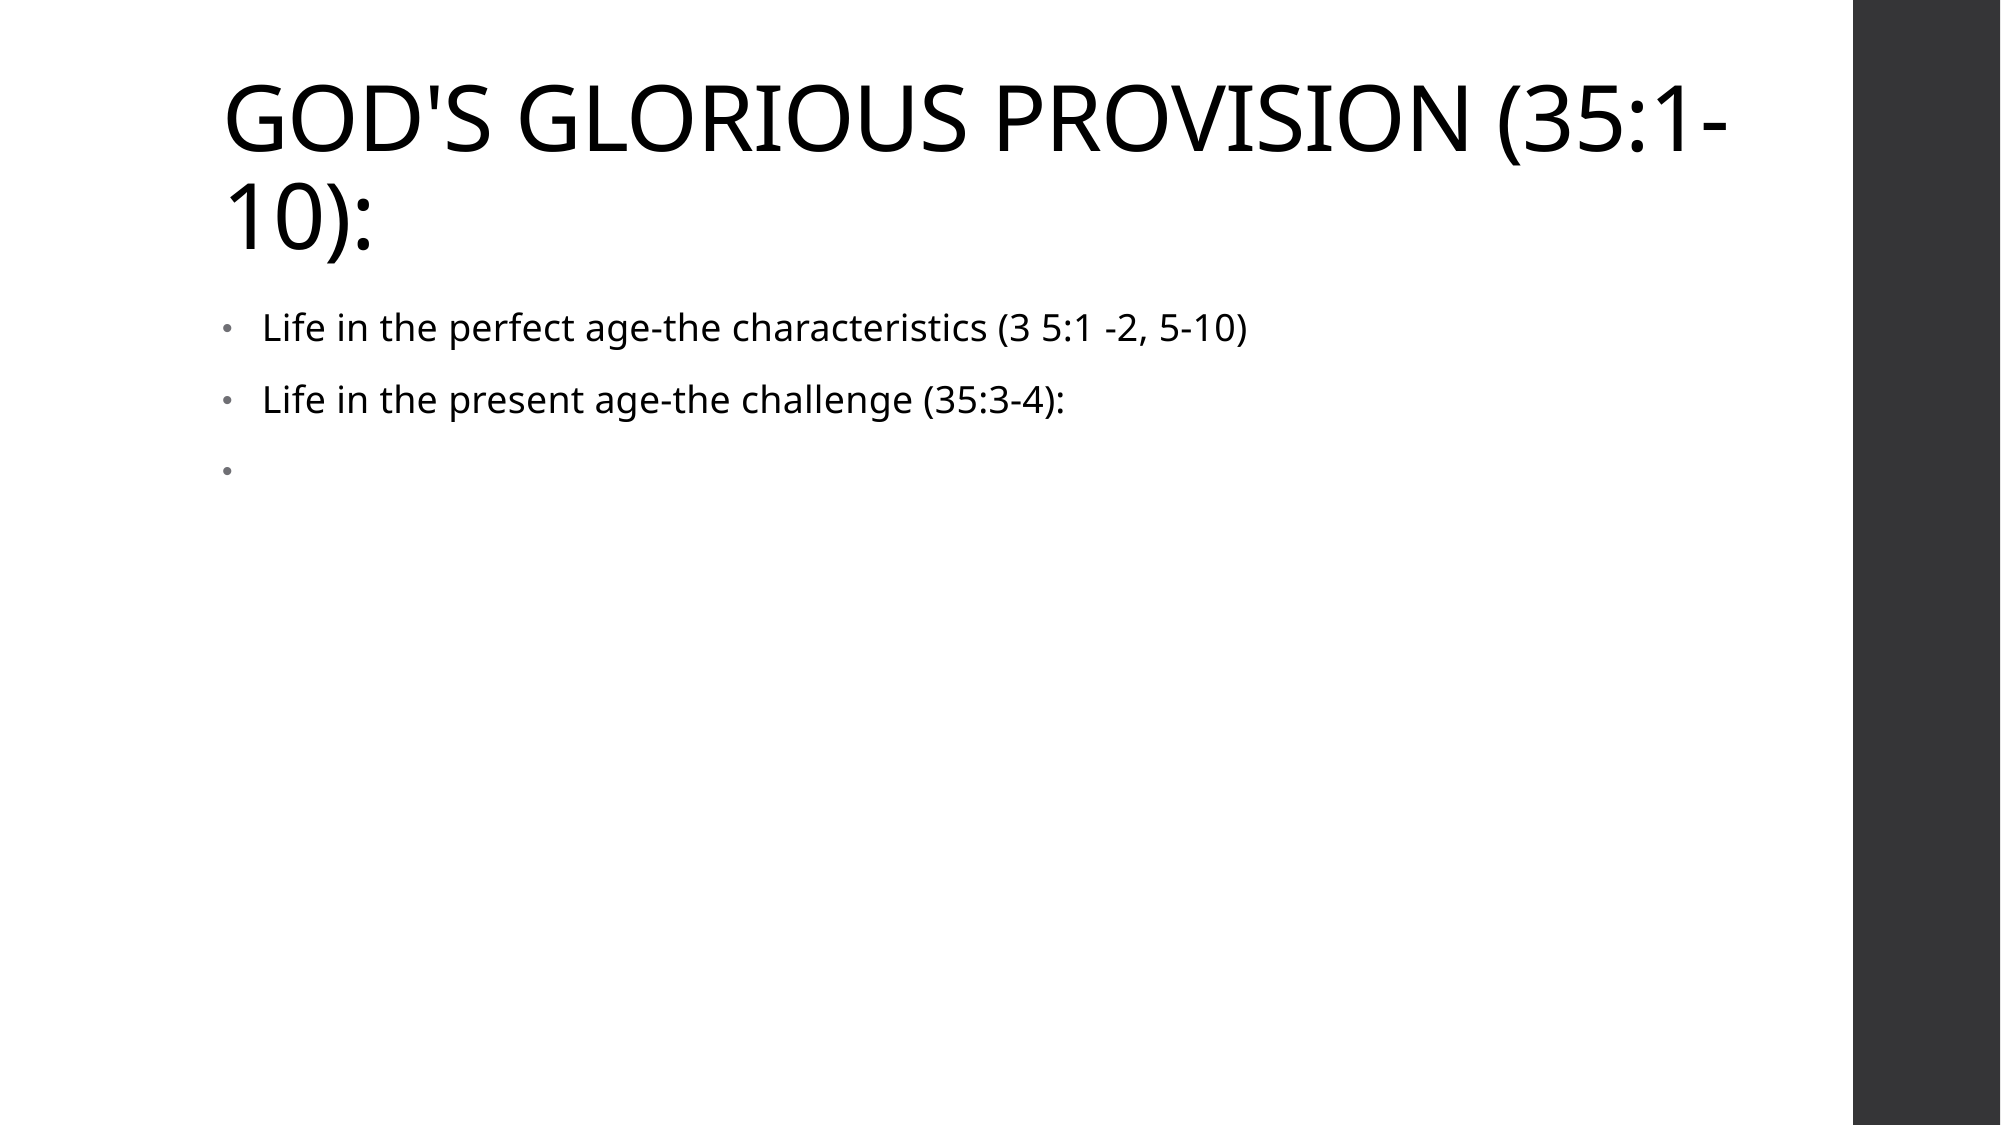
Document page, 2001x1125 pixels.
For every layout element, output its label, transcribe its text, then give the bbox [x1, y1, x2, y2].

list Life in the perfect age-the characteristics (3 5:1 -2, 5-10) Life in the present age-the challenge (35:3-4): [206, 299, 1617, 1014]
title GOD'S GLORIOUS PROVISION (35:1-10): [206, 60, 1797, 278]
